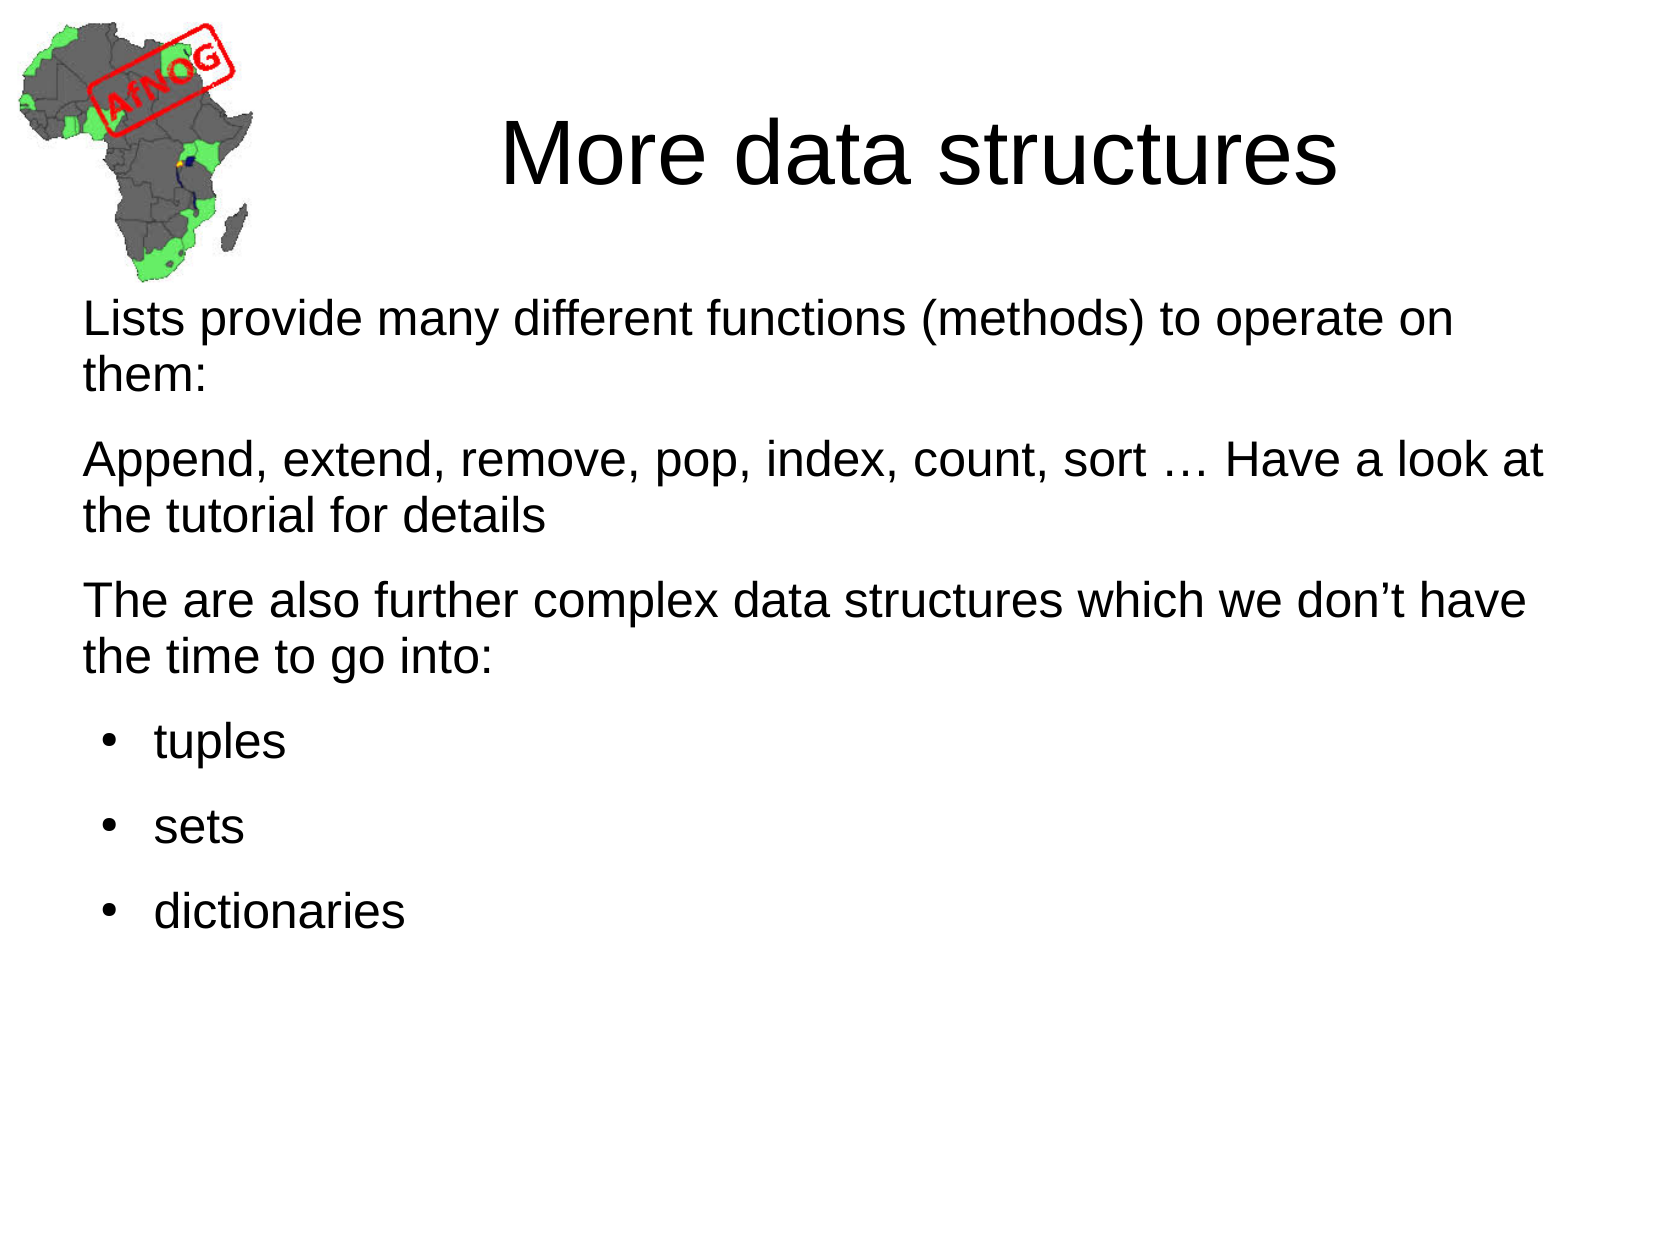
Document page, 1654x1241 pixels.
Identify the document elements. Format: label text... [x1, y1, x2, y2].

title More data structures [270, 49, 1571, 257]
picture [9, 0, 259, 291]
list Lists provide many different functions (methods) to operate on them: Append, extend, remove, pop, index, count, sort … Have a look at the tutorial for details The are also further complex data structures which we don’t have the time to go into: tuples sets dictionaries [82, 290, 1571, 1010]
